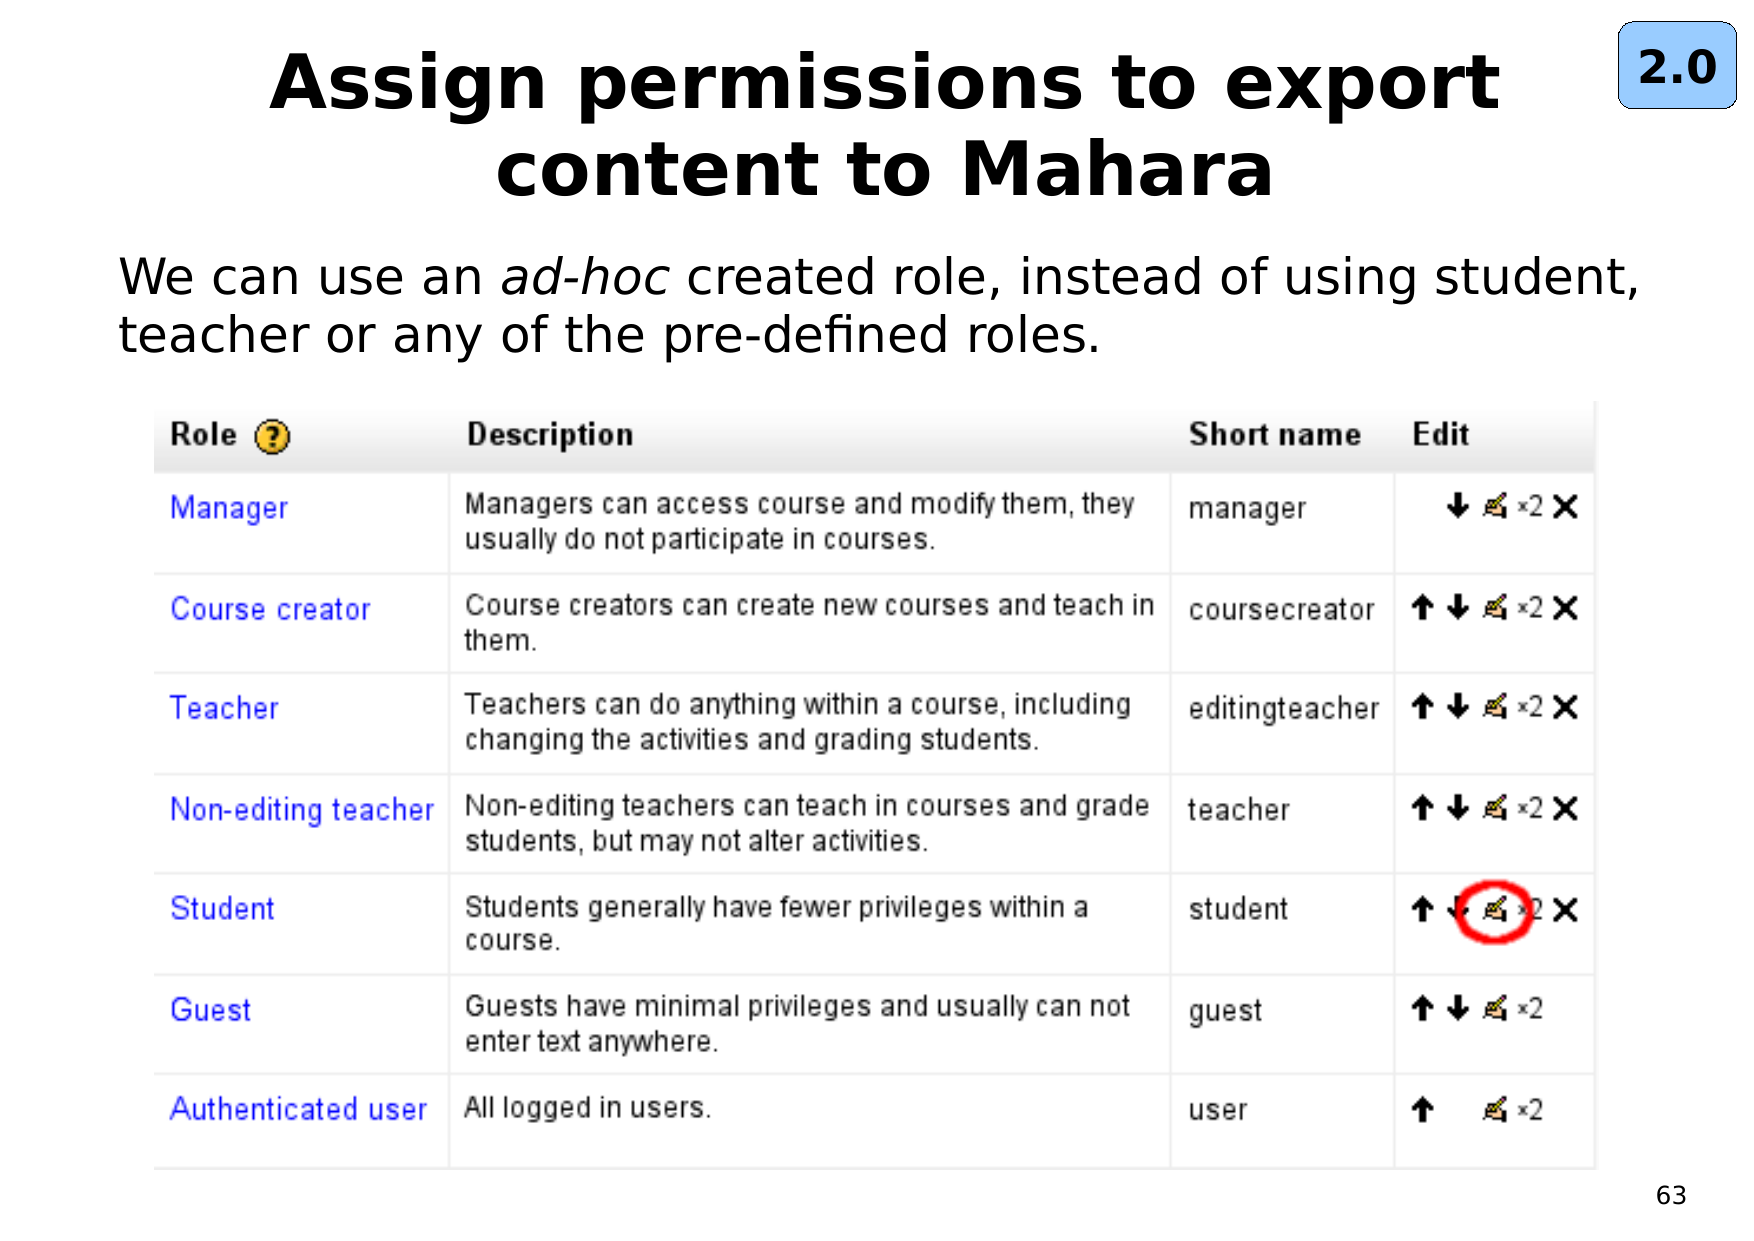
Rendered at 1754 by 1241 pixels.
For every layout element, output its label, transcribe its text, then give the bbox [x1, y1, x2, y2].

title Assign permissions to export content to Mahara [59, 38, 1713, 215]
list We can use an ad-hoc created role, instead of using student, teacher or any of the pre-defined roles. [118, 248, 1654, 1067]
text_box 2.0 [1618, 21, 1737, 109]
picture [154, 401, 1599, 1170]
